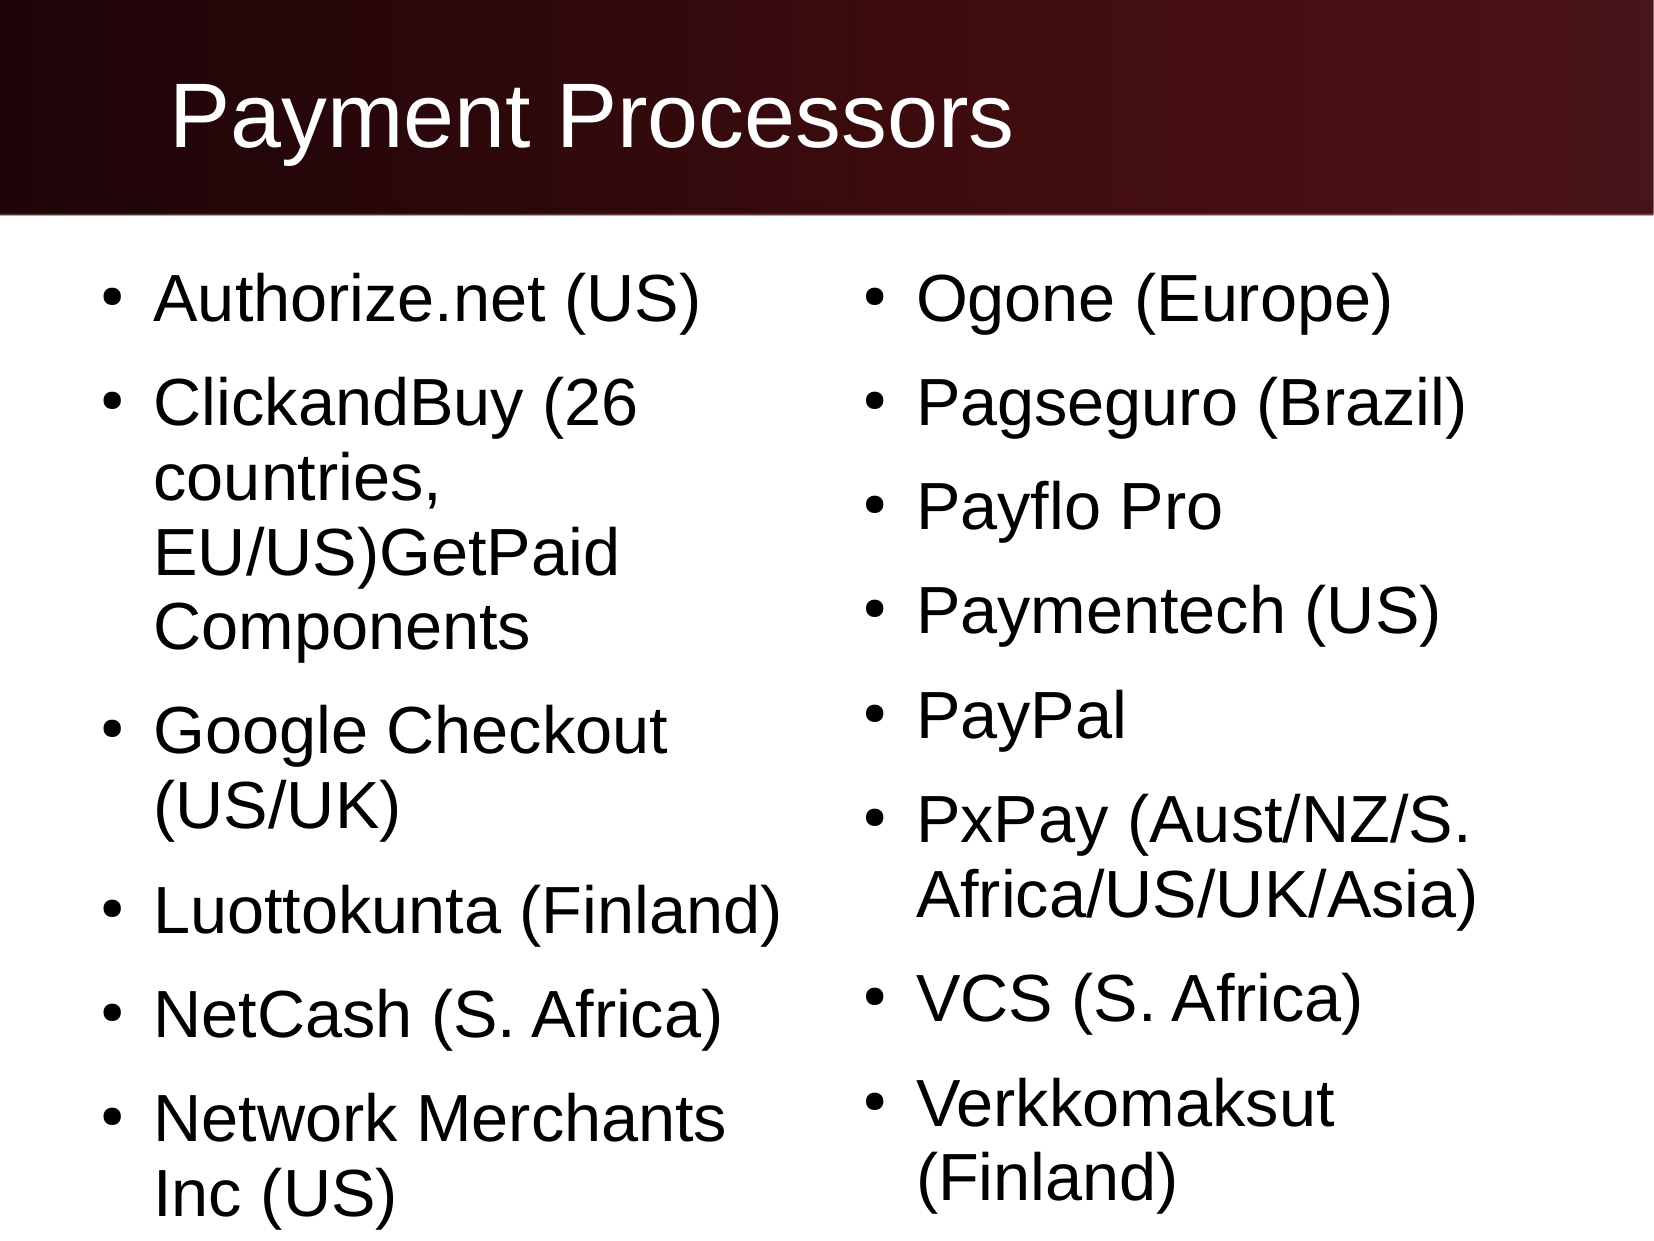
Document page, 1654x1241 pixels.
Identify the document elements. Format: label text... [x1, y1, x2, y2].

text_box Payment Processors [111, 64, 1074, 168]
list Ogone (Europe) Pagseguro (Brazil) Payflo Pro Paymentech (US) PayPal PxPay (Aust/NZ/S. Africa/US/UK/Asia) VCS (S. Africa) Verkkomaksut (Finland) [845, 260, 1572, 1216]
list Authorize.net (US) ClickandBuy (26 countries, EU/US)GetPaid Components Google Checkout (US/UK) Luottokunta (Finland) NetCash (S. Africa) Network Merchants Inc (US) [82, 260, 809, 1231]
picture [0, 0, 1654, 1241]
